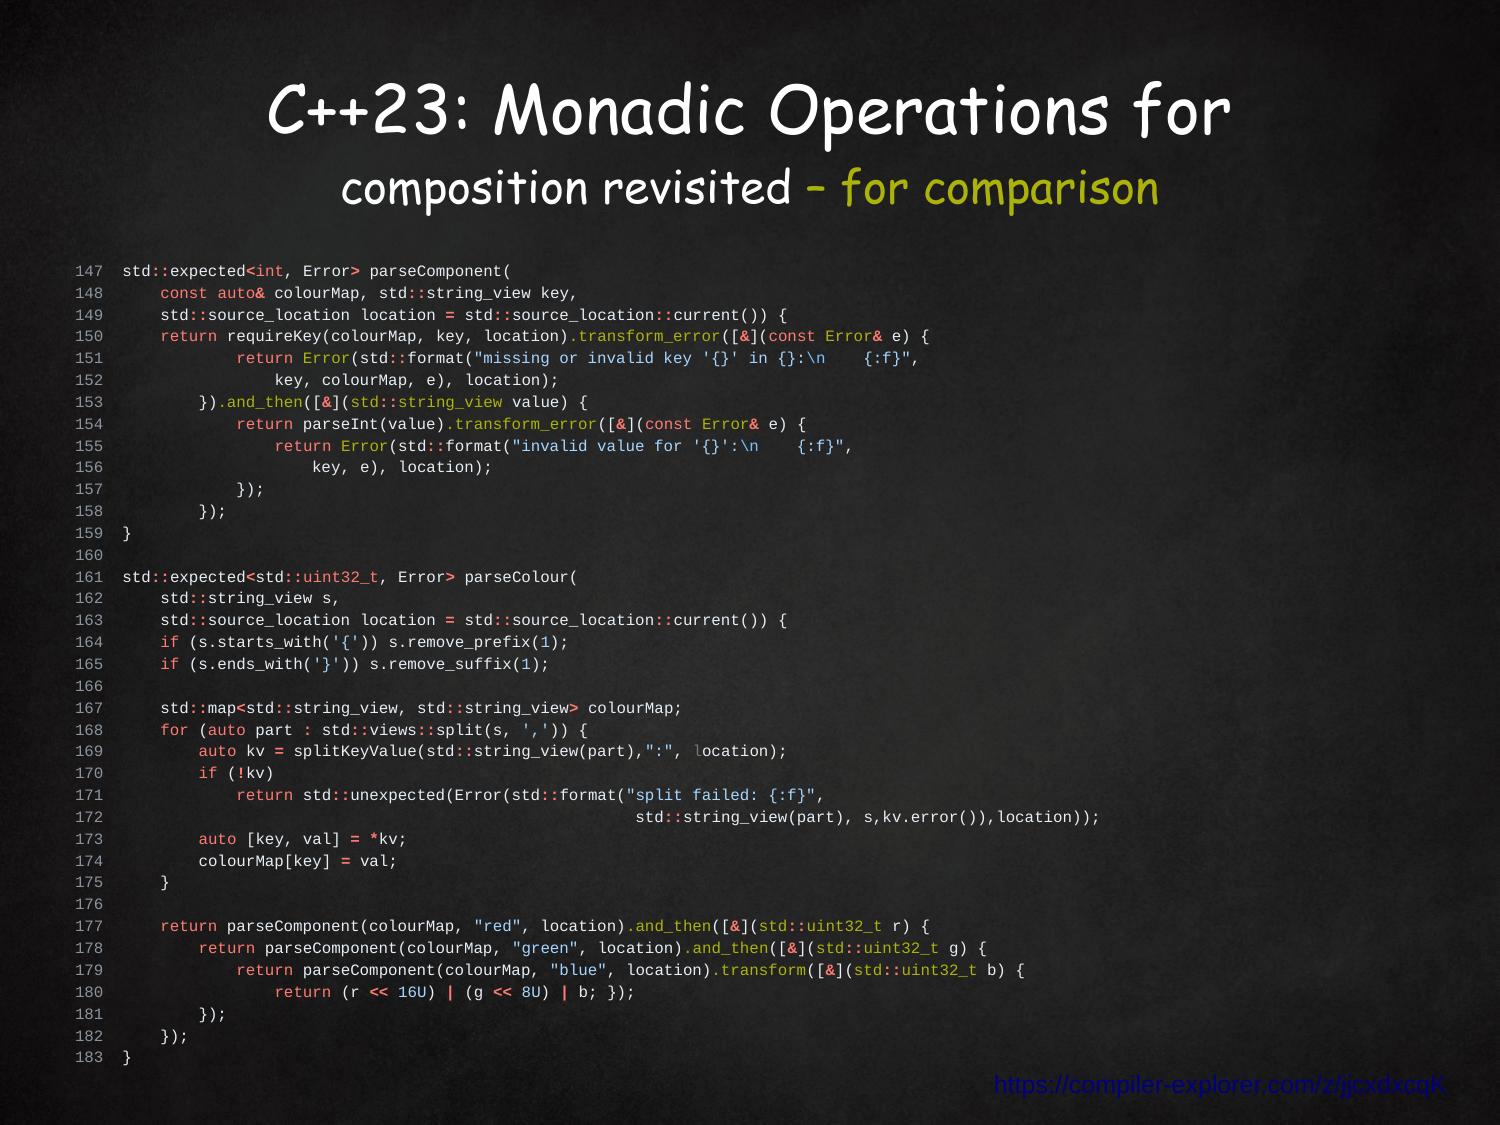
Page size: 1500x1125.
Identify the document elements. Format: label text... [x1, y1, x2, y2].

picture [0, 0, 1500, 1125]
title C++23: Monadic Operations for composition revisited – for comparison [75, 44, 1425, 233]
text_box https://compiler-explorer.com/z/jjcxdxcqK [978, 1063, 1500, 1120]
list 147 std::expected<int, Error> parseComponent( 148 const auto& colourMap, std::string_view key, 149 std::source_location location = std::source_location::current()) { 150 return requireKey(colourMap, key, location).transform_error([&](const Error& e) { 151 return Error(std::format("missing or invalid key '{}' in {}:\n {:f}", 152 key, colourMap, e), location); 153 }).and_then([&](std::string_view value) { 154 return parseInt(value).transform_error([&](const Error& e) { 155 return Error(std::format("invalid value for '{}':\n {:f}", 156 key, e), location); 157 }); 158 }); 159 } 160 161 std::expected<std::uint32_t, Error> parseColour( 162 std::string_view s, 163 std::source_location location = std::source_location::current()) { 164 if (s.starts_with('{')) s.remove_prefix(1); 165 if (s.ends_with('}')) s.remove_suffix(1); 166 167 std::map<std::string_view, std::string_view> colourMap; 168 for (auto part : std::views::split(s, ',')) { 169 auto kv = splitKeyValue(std::string_view(part),":", location); 170 if (!kv) 171 return std::unexpected(Error(std::format("split failed: {:f}", 172 std::string_view(part), s,kv.error()),location)); 173 auto [key, val] = *kv; 174 colourMap[key] = val; 175 } 176 177 return parseComponent(colourMap, "red", location).and_then([&](std::uint32_t r) { 178 return parseComponent(colourMap, "green", location).and_then([&](std::uint32_t g) { 179 return parseComponent(colourMap, "blue", location).transform([&](std::uint32_t b) { 180 return (r << 16U) | (g << 8U) | b; }); 181 }); 182 }); 183 } [75, 263, 1425, 1075]
